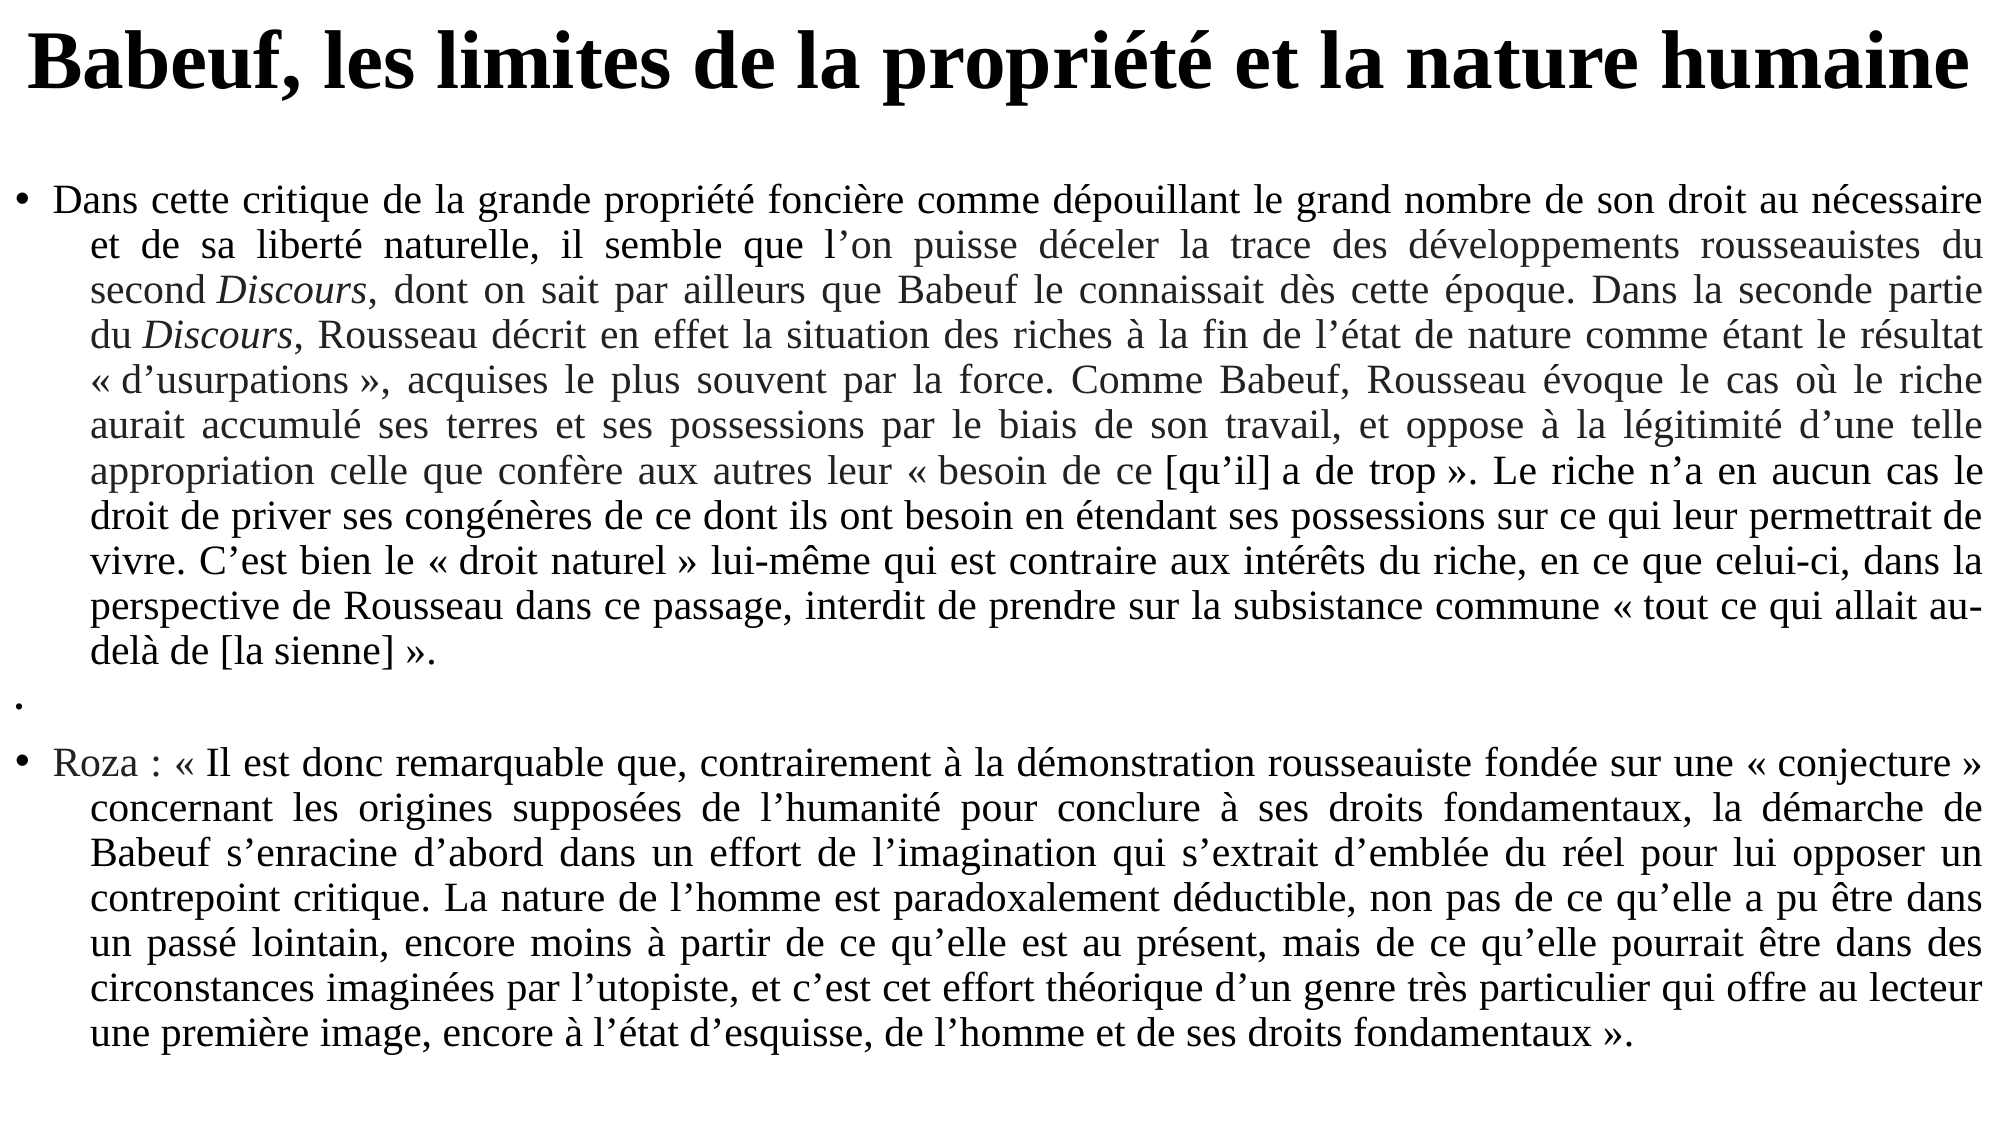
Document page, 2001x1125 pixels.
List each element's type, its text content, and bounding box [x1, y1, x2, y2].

title Babeuf, les limites de la propriété et la nature humaine [0, 0, 2000, 124]
list Dans cette critique de la grande propriété foncière comme dépouillant le grand nombre de son droit au nécessaire et de sa liberté naturelle, il semble que l’on puisse déceler la trace des développements rousseauistes du second Discours, dont on sait par ailleurs que Babeuf le connaissait dès cette époque. Dans la seconde partie du Discours, Rousseau décrit en effet la situation des riches à la fin de l’état de nature comme étant le résultat « d’usurpations », acquises le plus souvent par la force. Comme Babeuf, Rousseau évoque le cas où le riche aurait accumulé ses terres et ses possessions par le biais de son travail, et oppose à la légitimité d’une telle appropriation celle que confère aux autres leur « besoin de ce [qu’il] a de trop ». Le riche n’a en aucun cas le droit de priver ses congénères de ce dont ils ont besoin en étendant ses possessions sur ce qui leur permettrait de vivre. C’est bien le « droit naturel » lui-même qui est contraire aux intérêts du riche, en ce que celui-ci, dans la perspective de Rousseau dans ce passage, interdit de prendre sur la subsistance commune « tout ce qui allait au-delà de [la sienne] ». Roza : « Il est donc remarquable que, contrairement à la démonstration rousseauiste fondée sur une « conjecture » concernant les origines supposées de l’humanité pour conclure à ses droits fondamentaux, la démarche de Babeuf s’enracine d’abord dans un effort de l’imagination qui s’extrait d’emblée du réel pour lui opposer un contrepoint critique. La nature de l’homme est paradoxalement déductible, non pas de ce qu’elle a pu être dans un passé lointain, encore moins à partir de ce qu’elle est au présent, mais de ce qu’elle pourrait être dans des circonstances imaginées par l’utopiste, et c’est cet effort théorique d’un genre très particulier qui offre au lecteur une première image, encore à l’état d’esquisse, de l’homme et de ses droits fondamentaux ». [0, 170, 2000, 1111]
